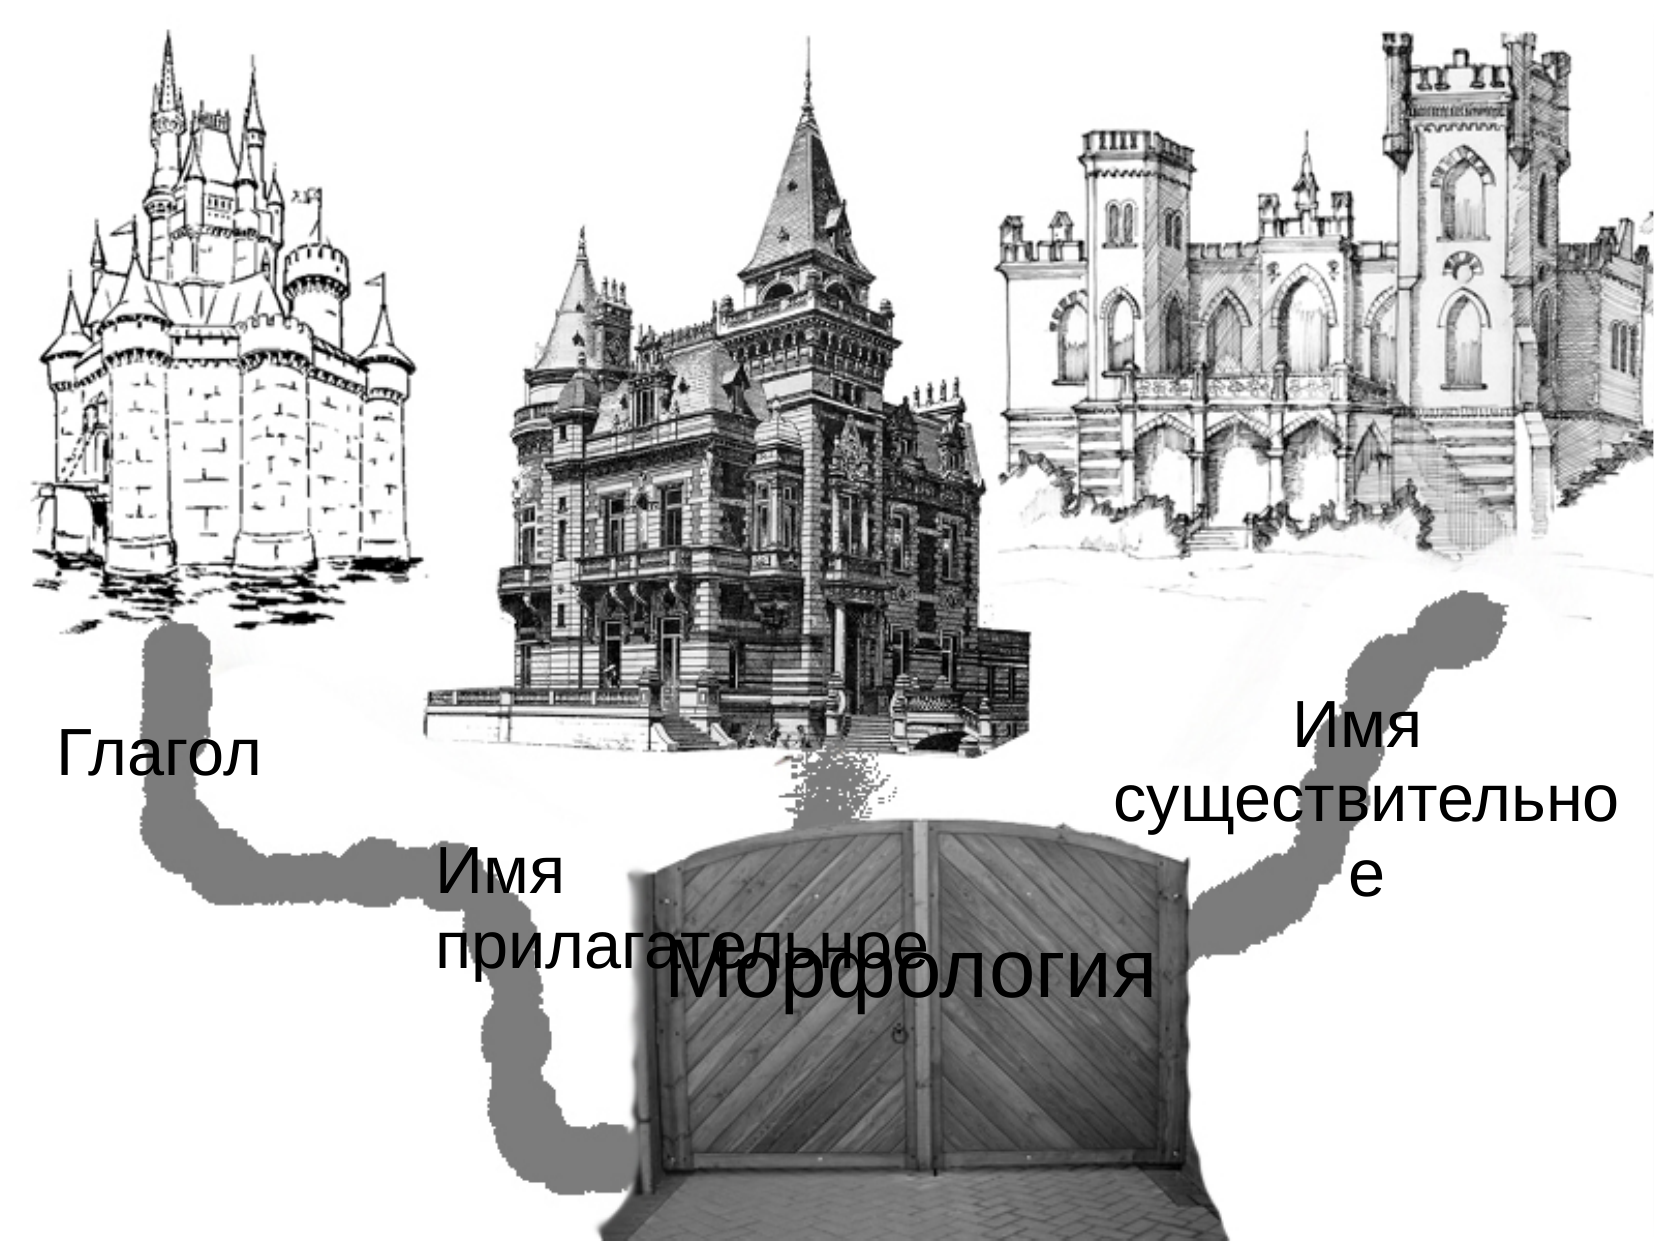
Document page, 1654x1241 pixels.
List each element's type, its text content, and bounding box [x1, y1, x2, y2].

text_box Имя существительное [1079, 679, 1654, 844]
text_box Глагол [41, 707, 296, 798]
text_box Морфология [649, 915, 1196, 1024]
picture [0, 0, 1654, 1241]
text_box Имя прилагательное [420, 825, 1093, 916]
